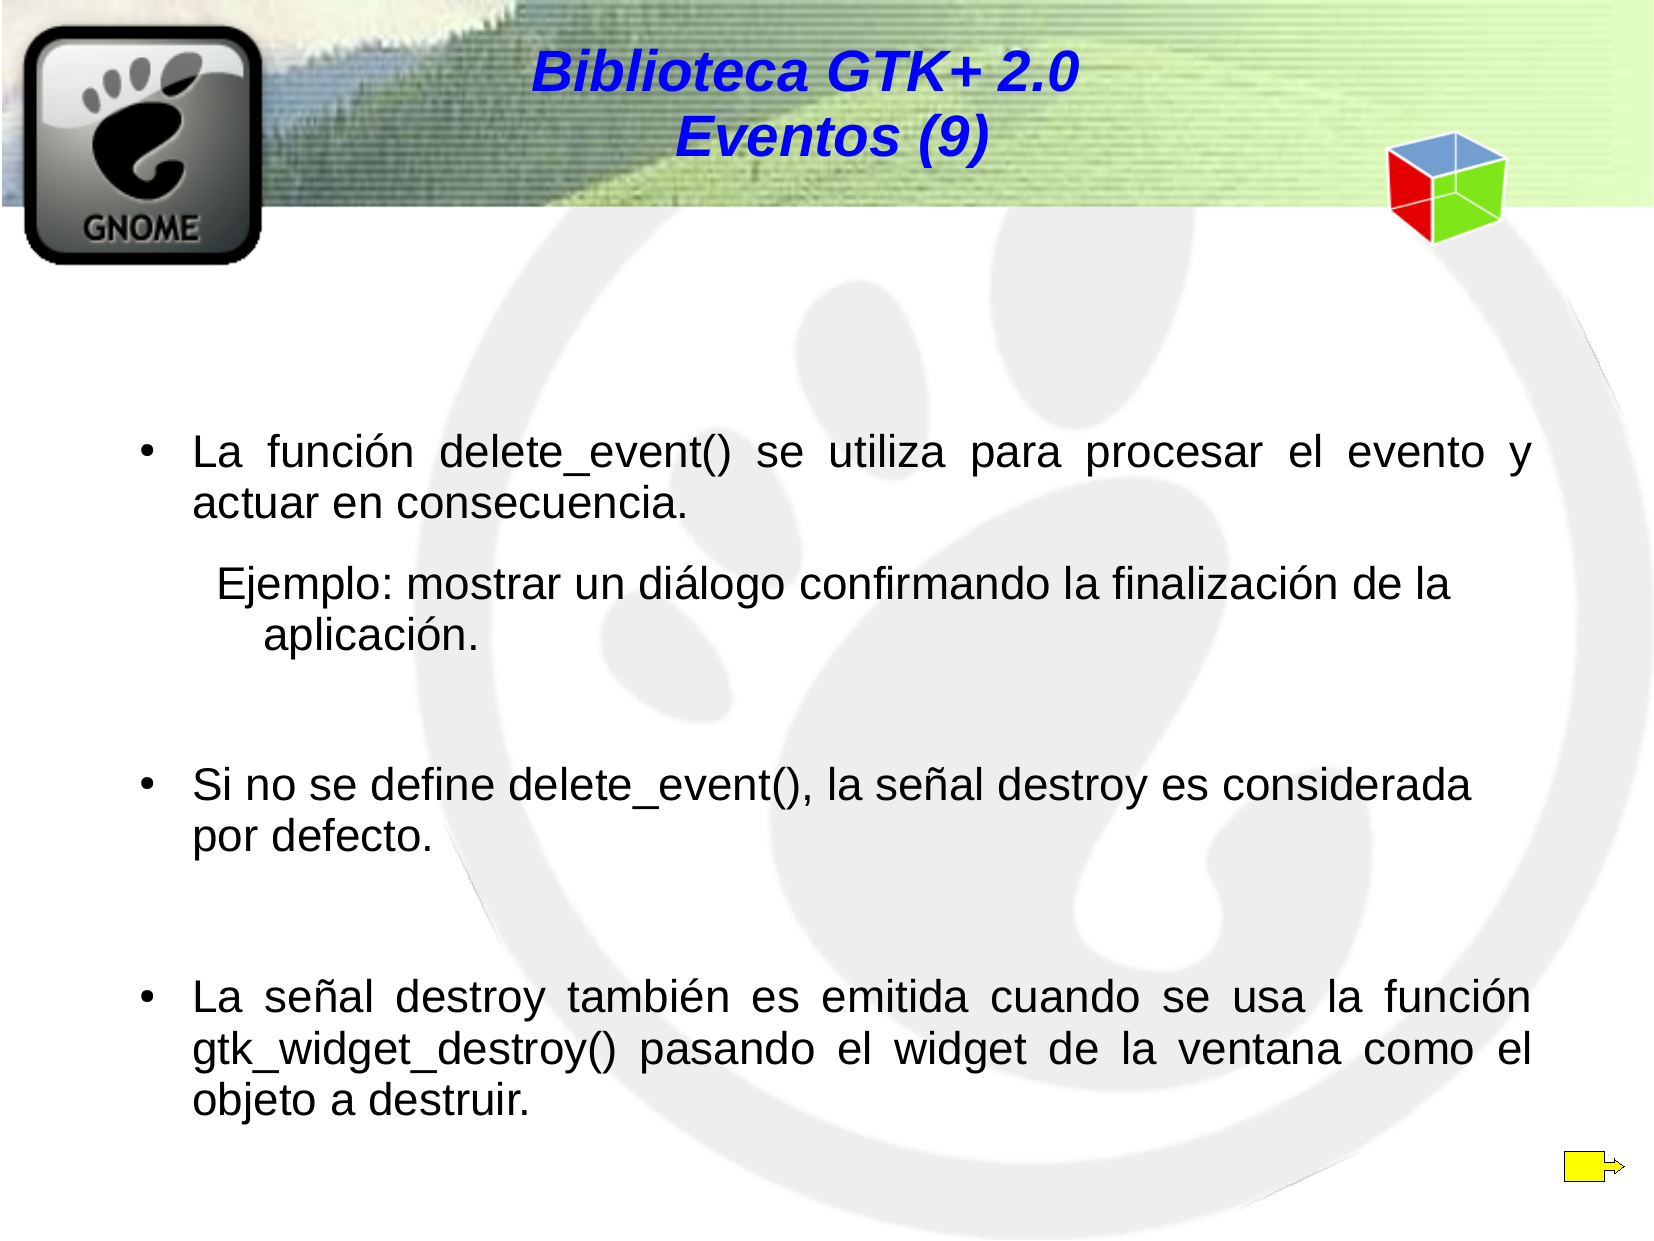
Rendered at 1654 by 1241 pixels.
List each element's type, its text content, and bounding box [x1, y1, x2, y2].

picture [2, 0, 1654, 1240]
title Biblioteca GTK+ 2.0 Eventos (9) [236, 0, 1359, 208]
text_box [1564, 1151, 1625, 1182]
list La función delete_event() se utiliza para procesar el evento y actuar en consecuencia. Ejemplo: mostrar un diálogo confirmando la finalización de la aplicación. Si no se define delete_event(), la señal destroy es considerada por defecto. La señal destroy también es emitida cuando se usa la función gtk_widget_destroy() pasando el widget de la ventana como el objeto a destruir. [121, 344, 1534, 1127]
